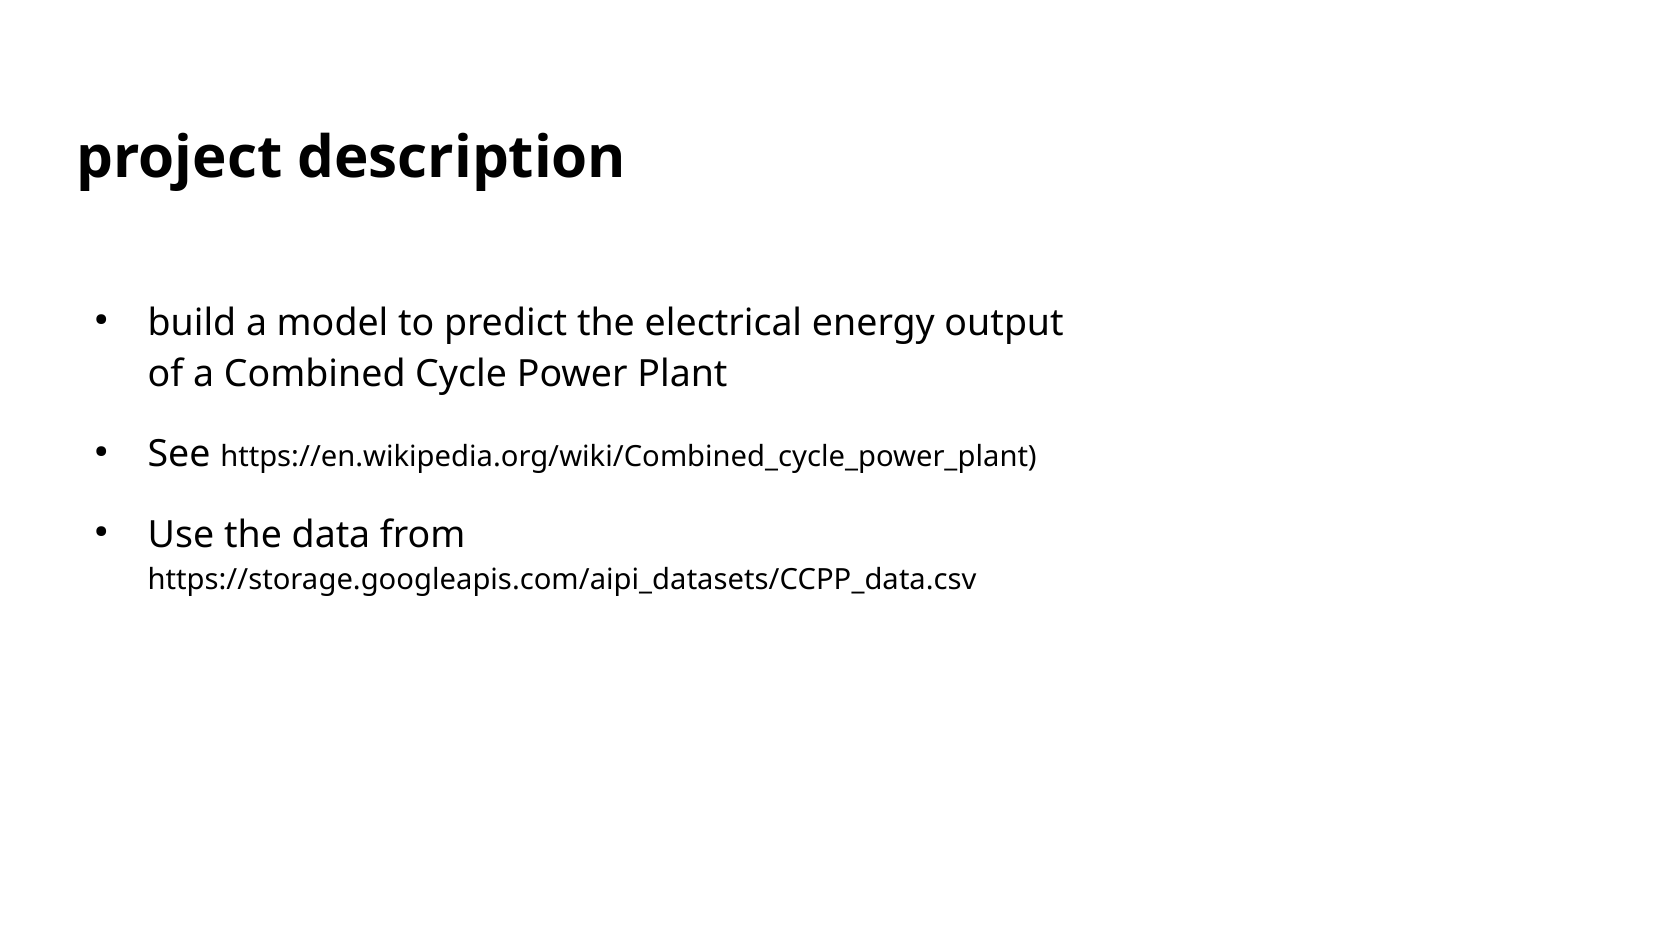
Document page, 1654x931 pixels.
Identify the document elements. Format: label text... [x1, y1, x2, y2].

title project description [76, 76, 1565, 233]
list build a model to predict the electrical energy output of a Combined Cycle Power Plant See https://en.wikipedia.org/wiki/Combined_cycle_power_plant) Use the data from https://storage.googleapis.com/aipi_datasets/CCPP_data.csv [76, 295, 1088, 835]
